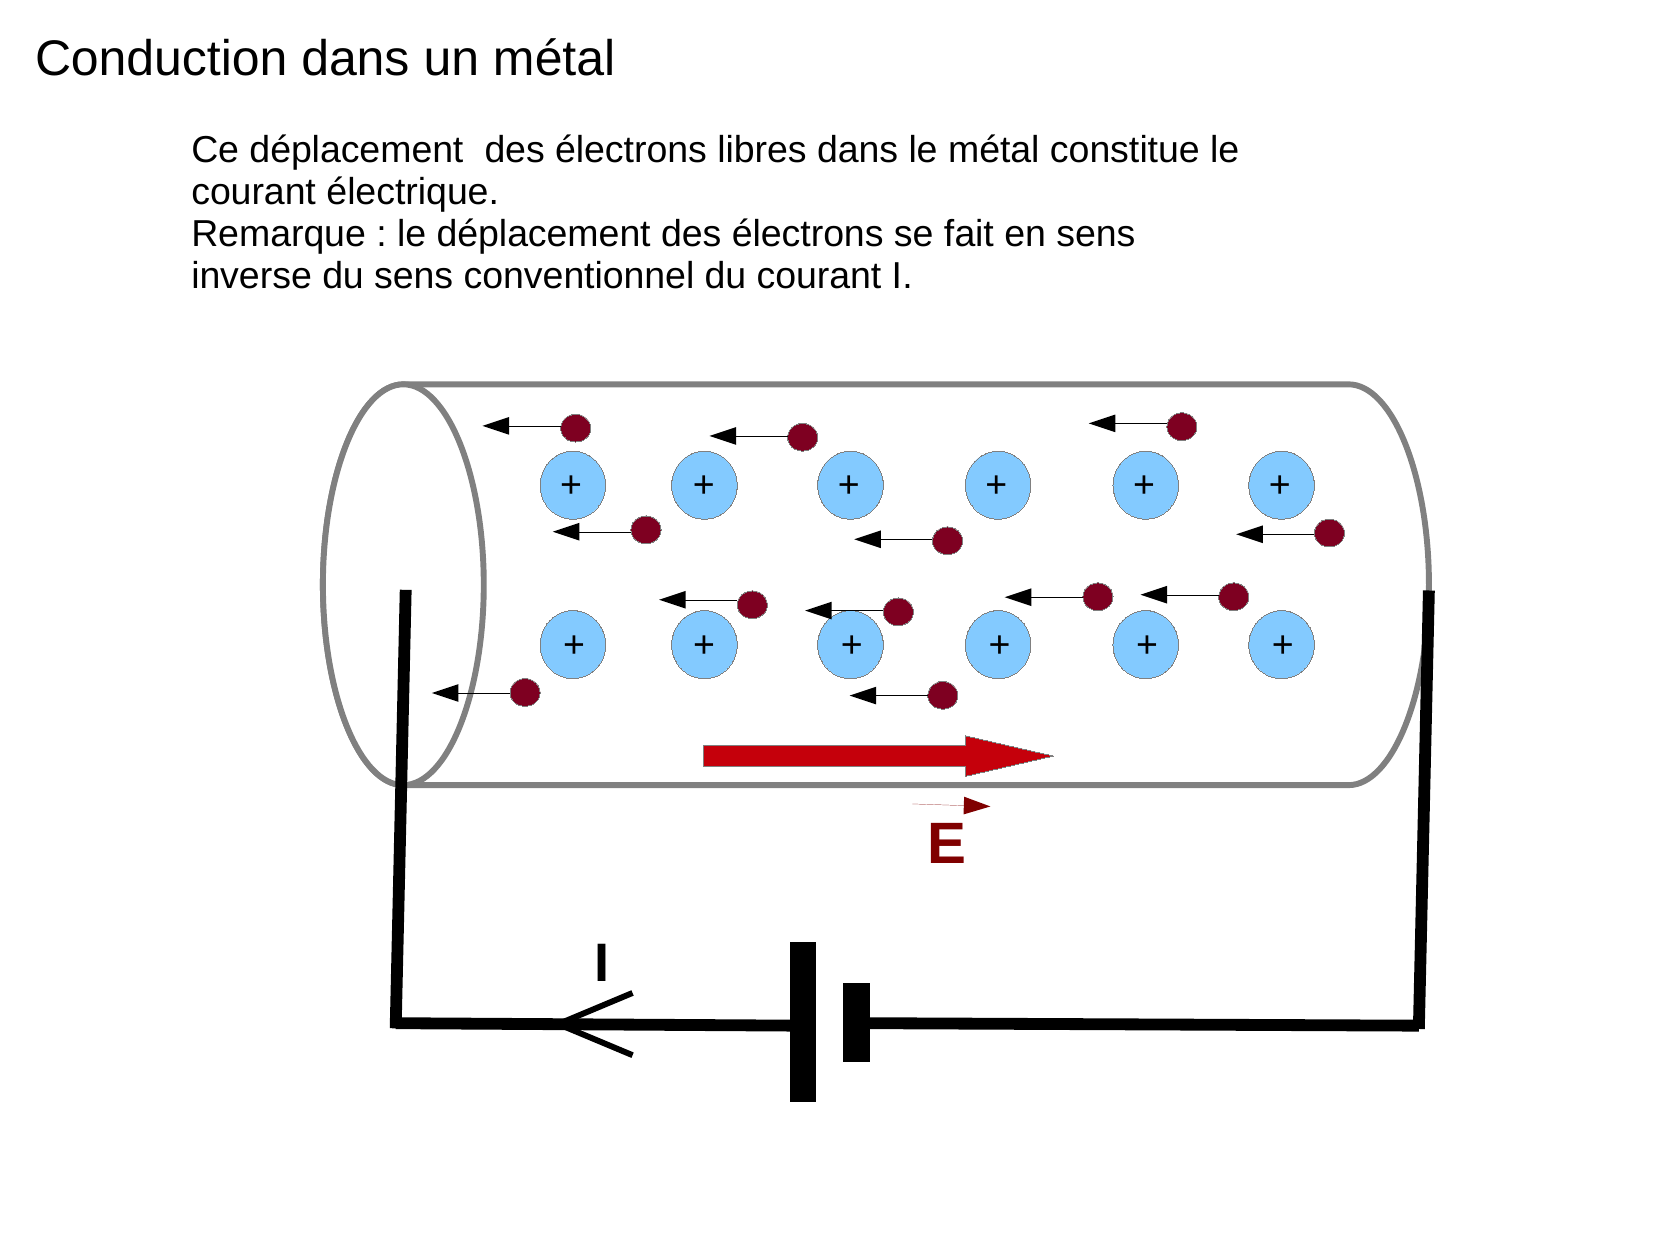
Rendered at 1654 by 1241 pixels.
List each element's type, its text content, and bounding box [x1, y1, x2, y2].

text_box + [970, 456, 1023, 513]
text_box [790, 942, 816, 1102]
text_box [843, 983, 870, 1062]
text_box + [1118, 456, 1171, 513]
text_box E [912, 805, 968, 884]
text_box + [678, 456, 730, 514]
text_box + [1121, 615, 1174, 673]
text_box + [548, 615, 601, 673]
text_box [408, 384, 1429, 786]
text_box + [1257, 615, 1309, 673]
text_box + [823, 456, 875, 513]
text_box I [579, 924, 668, 1001]
text_box + [545, 456, 598, 513]
text_box + [1254, 456, 1306, 513]
text_box + [973, 615, 1026, 673]
text_box + [826, 615, 878, 673]
text_box Conduction dans un métal [20, 22, 996, 94]
text_box Ce déplacement des électrons libres dans le métal constitue le courant électrique. Remarque : le déplacement des électrons se fait en sens inverse du sens conventionnel du courant I. [176, 120, 1266, 304]
text_box + [678, 615, 731, 673]
